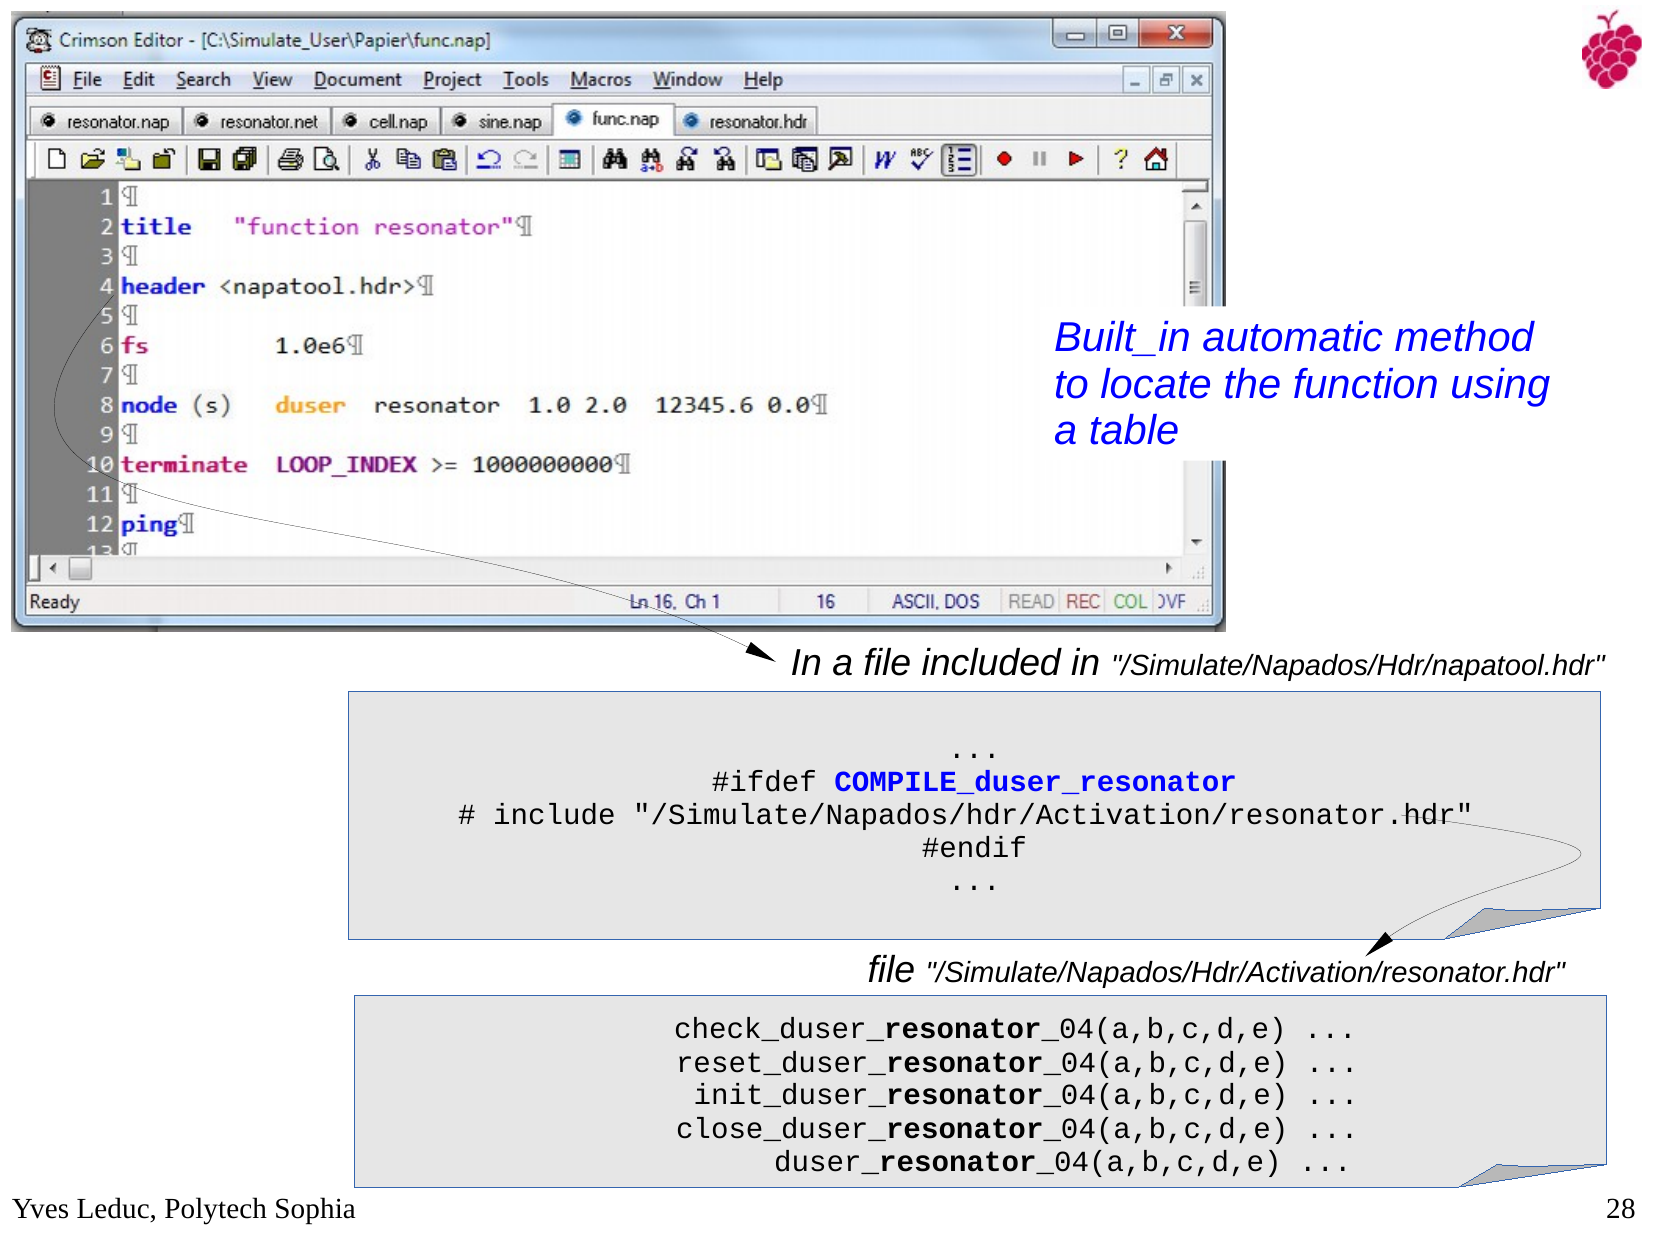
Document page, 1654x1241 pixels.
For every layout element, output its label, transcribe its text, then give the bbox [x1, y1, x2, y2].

picture [11, 11, 1226, 632]
text_box ... #ifdef COMPILE_duser_resonator # include "/Simulate/Napados/hdr/Activation/resonator.hdr" #endif ... [348, 691, 1601, 940]
picture [1582, 5, 1642, 89]
text_box check_duser_resonator_04(a,b,c,d,e) ... reset_duser_resonator_04(a,b,c,d,e) ... init_duser_resonator_04(a,b,c,d,e) ... close_duser_resonator_04(a,b,c,d,e) ... duser_resonator_04(a,b,c,d,e) ... [354, 995, 1607, 1188]
text_box file "/Simulate/Napados/Hdr/Activation/resonator.hdr" [852, 941, 1607, 995]
text_box Built_in automatic method to locate the function using a table [1039, 306, 1566, 461]
text_box In a file included in "/Simulate/Napados/Hdr/napatool.hdr" [775, 634, 1621, 692]
